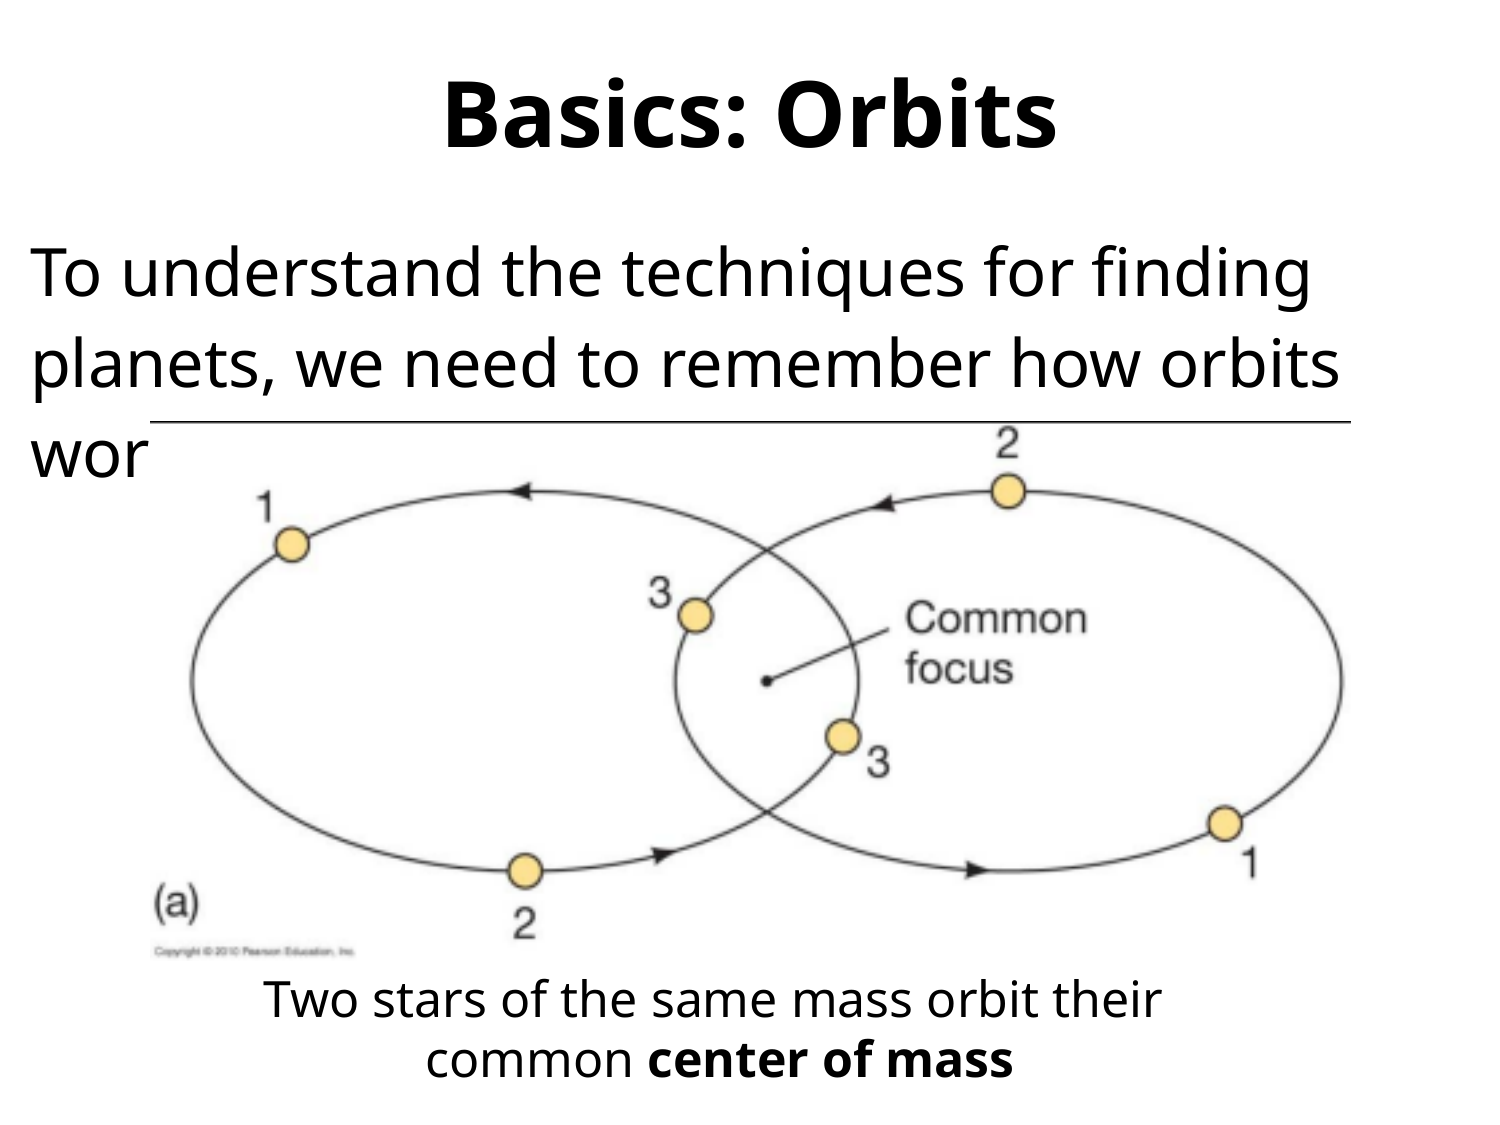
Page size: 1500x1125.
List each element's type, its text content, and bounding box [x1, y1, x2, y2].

list To understand the techniques for finding planets, we need to remember how orbits work [30, 224, 1471, 878]
text_box Two stars of the same mass orbit their common center of mass [45, 959, 1396, 1095]
picture [150, 421, 1351, 959]
title Basics: Orbits [30, 58, 1471, 167]
